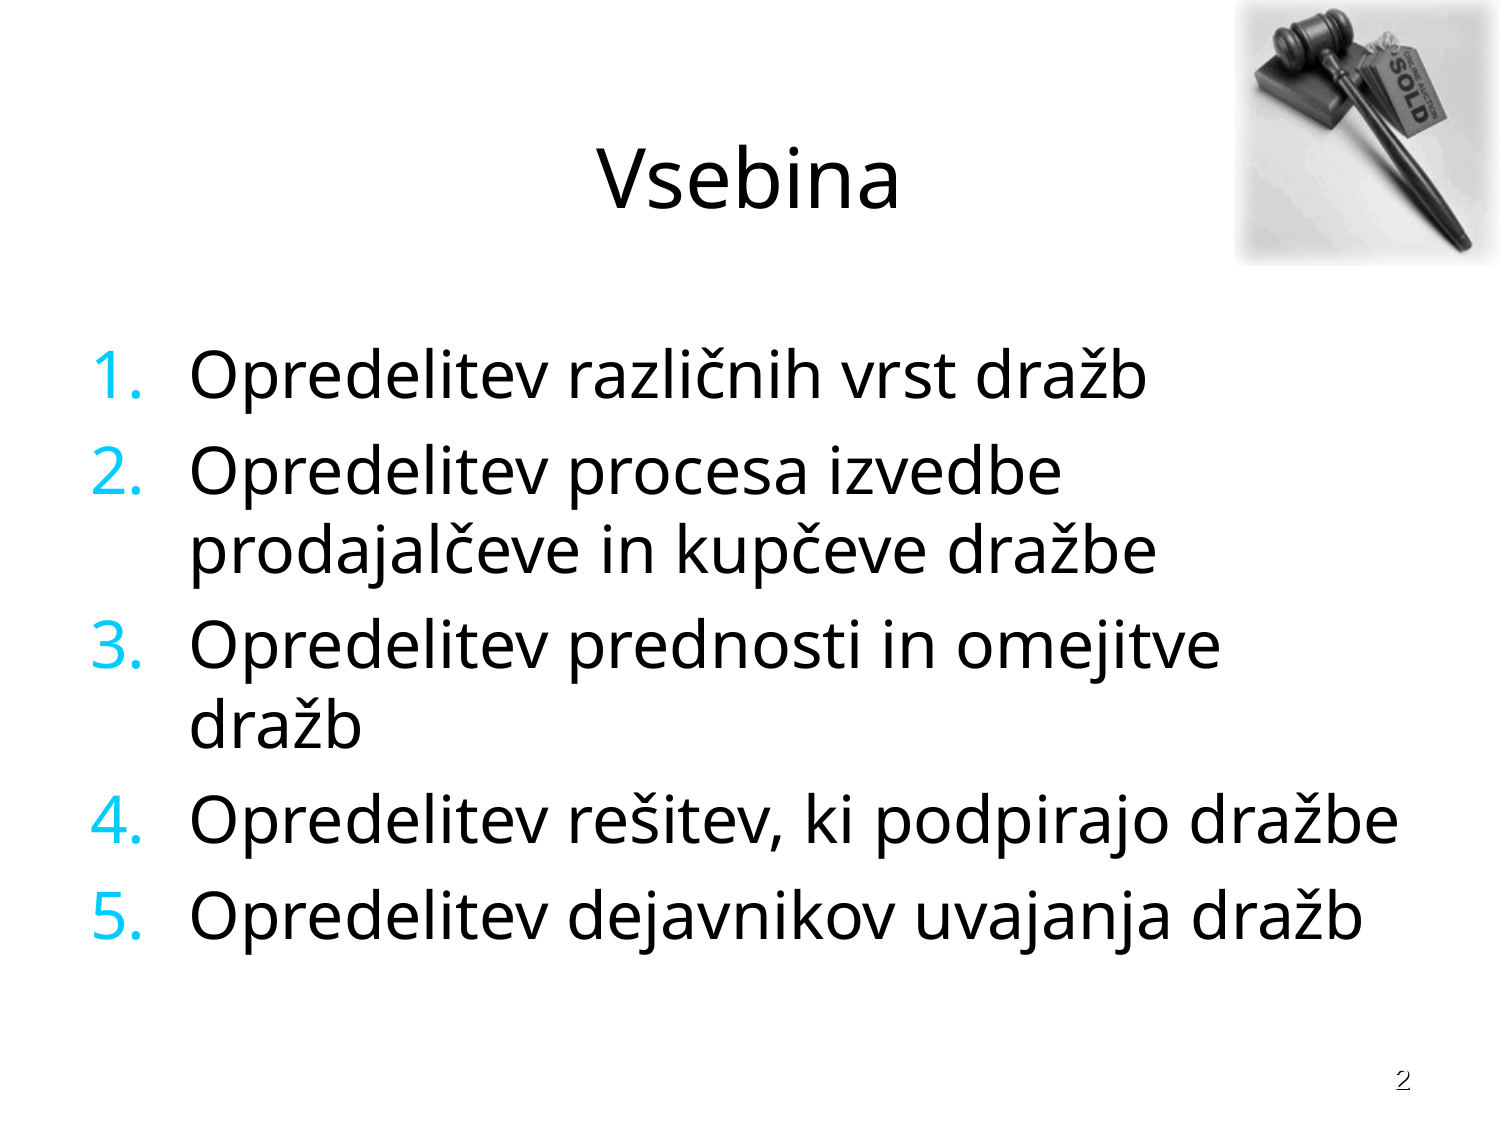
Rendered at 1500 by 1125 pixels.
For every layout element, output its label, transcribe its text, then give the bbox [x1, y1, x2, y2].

title Vsebina [75, 62, 1426, 288]
list Opredelitev različnih vrst dražb Opredelitev procesa izvedbe prodajalčeve in kupčeve dražbe Opredelitev prednosti in omejitve dražb Opredelitev rešitev, ki podpirajo dražbe Opredelitev dejavnikov uvajanja dražb [75, 324, 1426, 1001]
picture [1234, 0, 1500, 266]
text_box <number> [1074, 1024, 1426, 1103]
